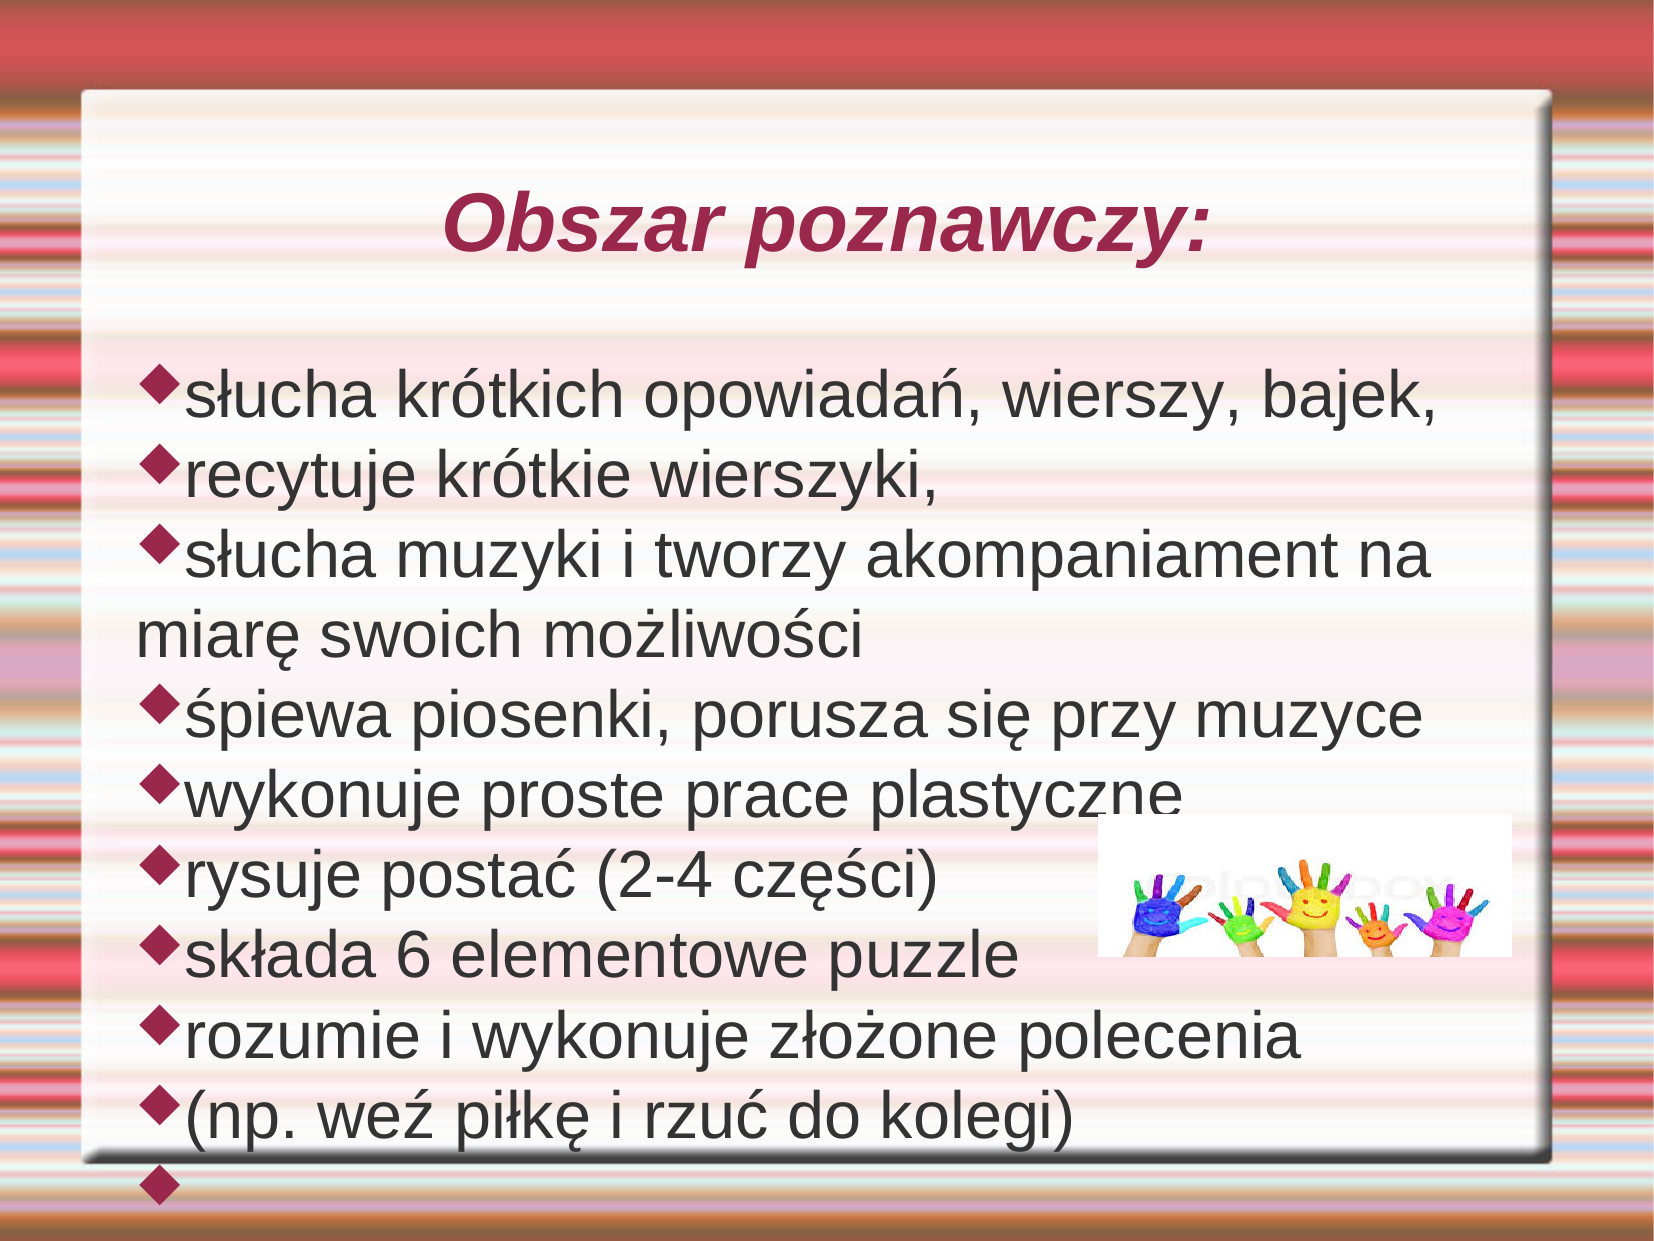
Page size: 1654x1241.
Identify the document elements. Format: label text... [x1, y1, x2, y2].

list słucha krótkich opowiadań, wierszy, bajek, recytuje krótkie wierszyki, słucha muzyki i tworzy akompaniament na miarę swoich możliwości śpiewa piosenki, porusza się przy muzyce wykonuje proste prace plastyczne rysuje postać (2-4 części) składa 6 elementowe puzzle rozumie i wykonuje złożone polecenia (np. weź piłkę i rzuć do kolegi) [134, 350, 1516, 1241]
title Obszar poznawczy: [121, 114, 1534, 322]
picture [1098, 814, 1512, 957]
